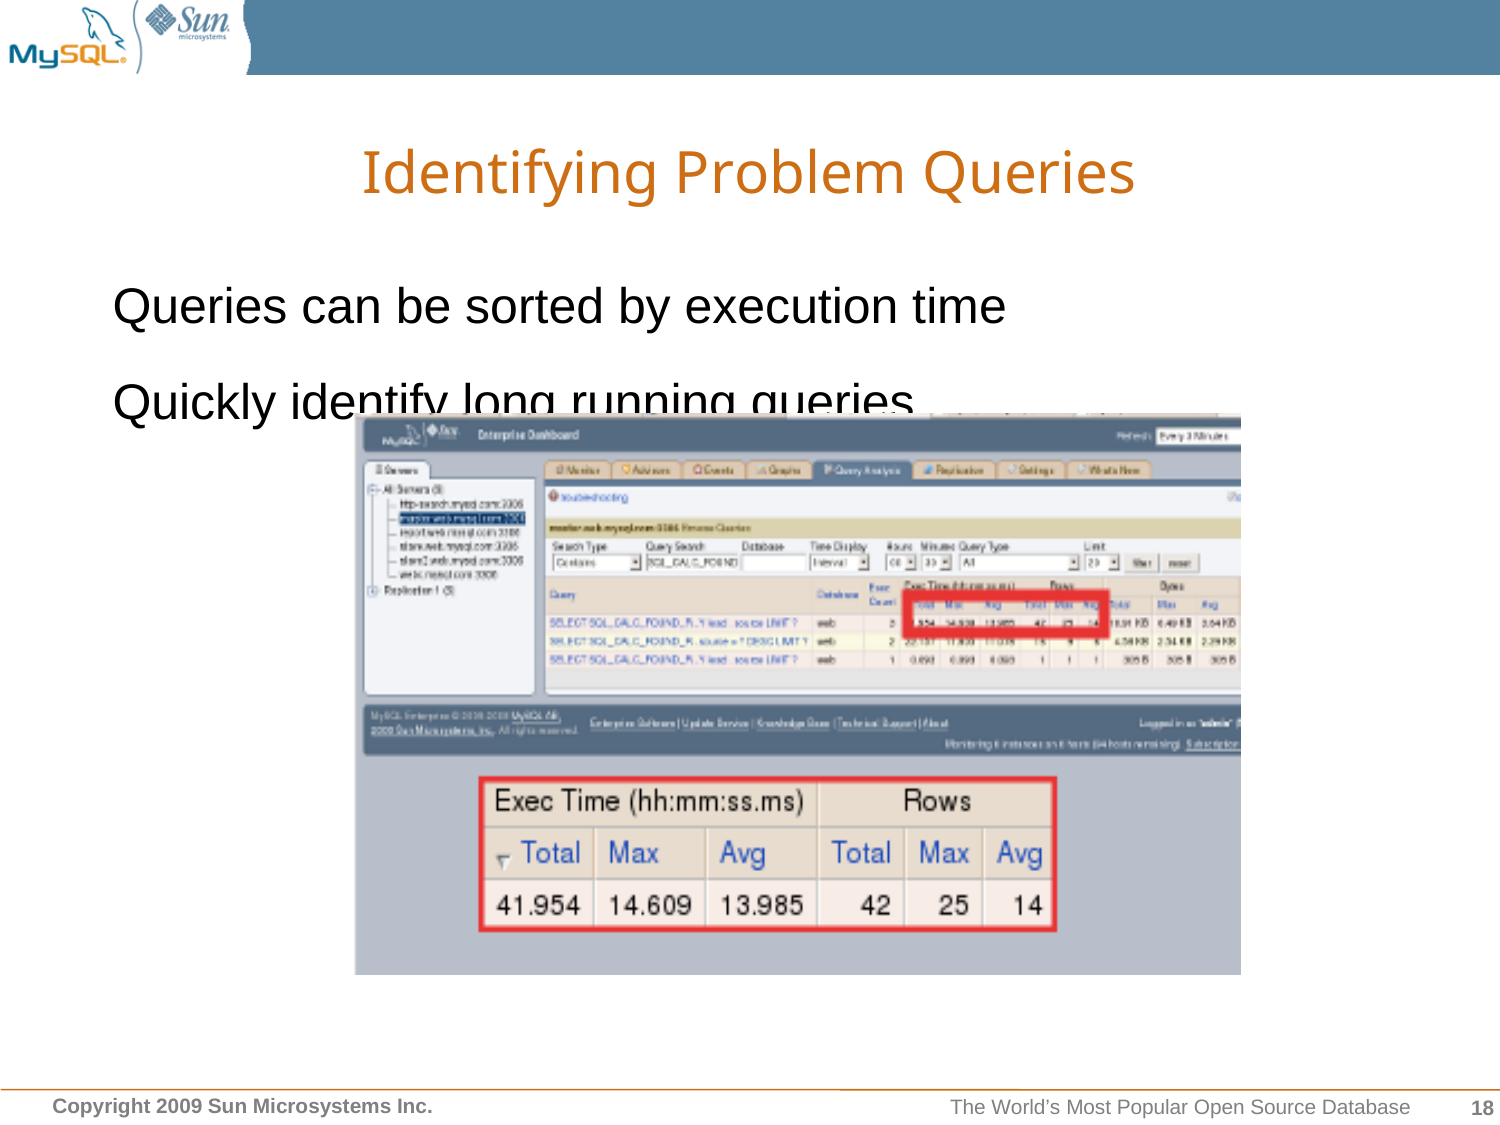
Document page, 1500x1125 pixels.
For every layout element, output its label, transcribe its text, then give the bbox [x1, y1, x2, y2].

title Identifying Problem Queries [0, 94, 1500, 218]
list Queries can be sorted by execution time Quickly identify long running queries [112, 249, 1387, 1098]
picture [354, 413, 1241, 975]
picture [0, 0, 1500, 75]
